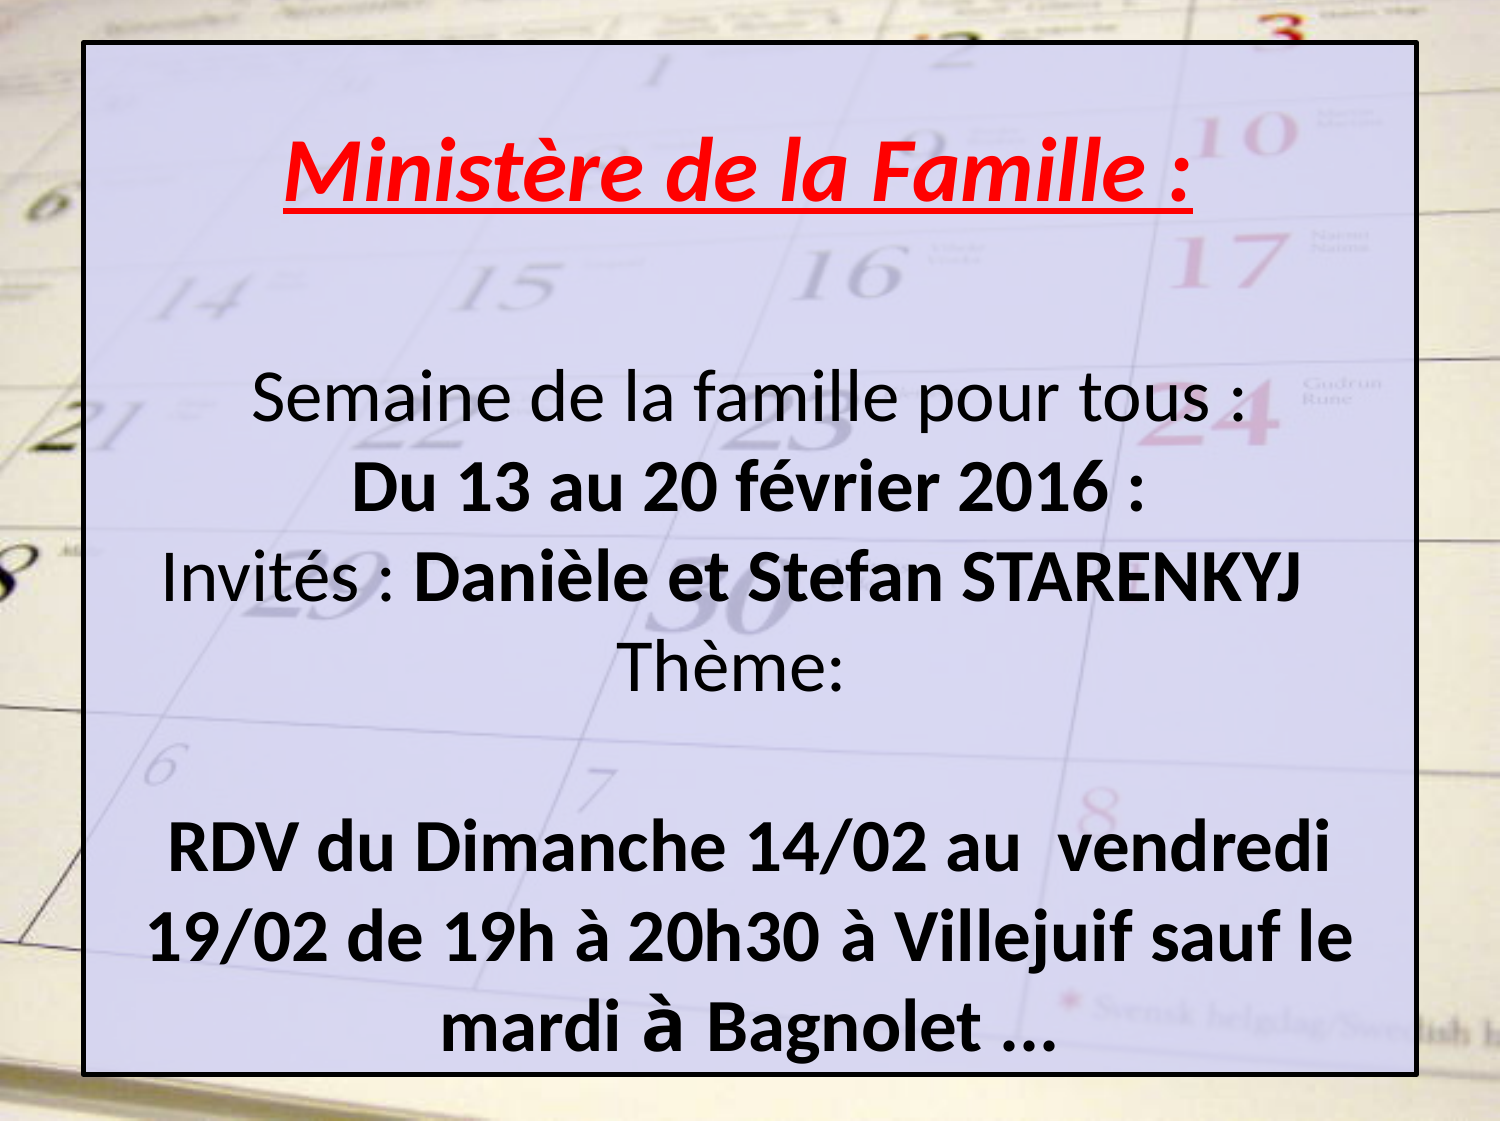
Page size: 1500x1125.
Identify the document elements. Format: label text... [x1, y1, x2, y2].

text_box Ministère de la Famille : Semaine de la famille pour tous : Du 13 au 20 février 2016 : Invités : Danièle et Stefan STARENKYJ Thème: RDV du Dimanche 14/02 au vendredi 19/02 de 19h à 20h30 à Villejuif sauf le mardi à Bagnolet ... [83, 42, 1417, 1075]
picture [0, 0, 1500, 1122]
